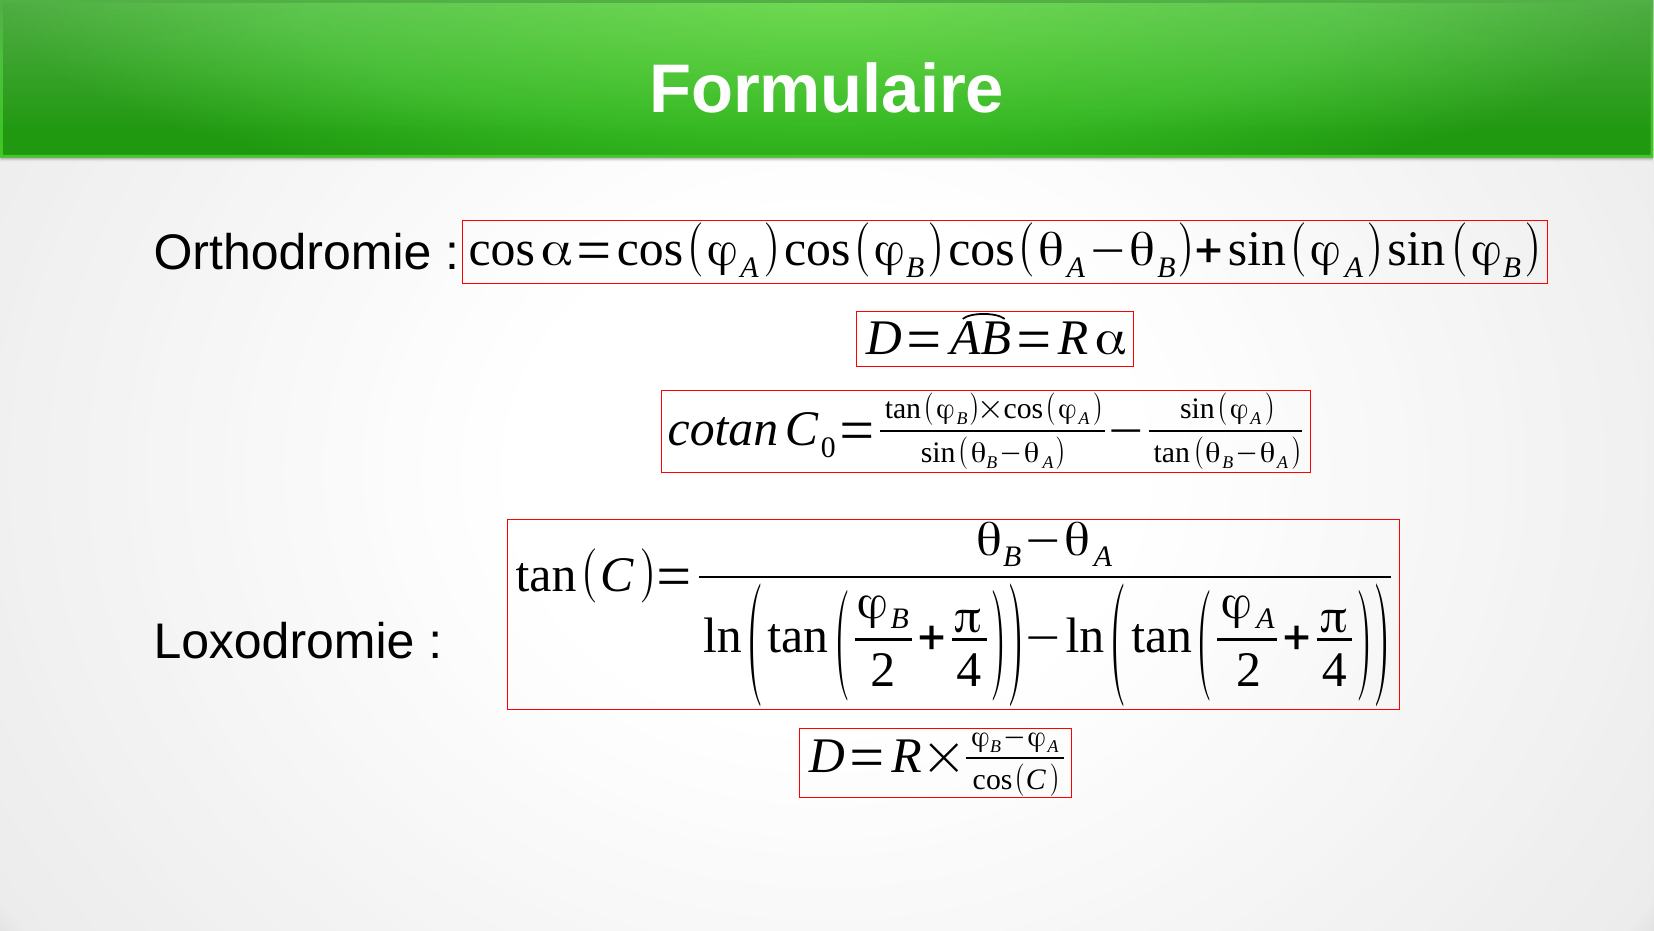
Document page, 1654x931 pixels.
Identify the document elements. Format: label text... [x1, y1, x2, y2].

chart [661, 390, 1311, 473]
chart [507, 519, 1400, 710]
list Orthodromie : Loxodromie : [82, 224, 1571, 764]
chart [856, 311, 1134, 367]
title Formulaire [82, 35, 1571, 142]
chart [462, 220, 1548, 284]
chart [799, 728, 1072, 798]
